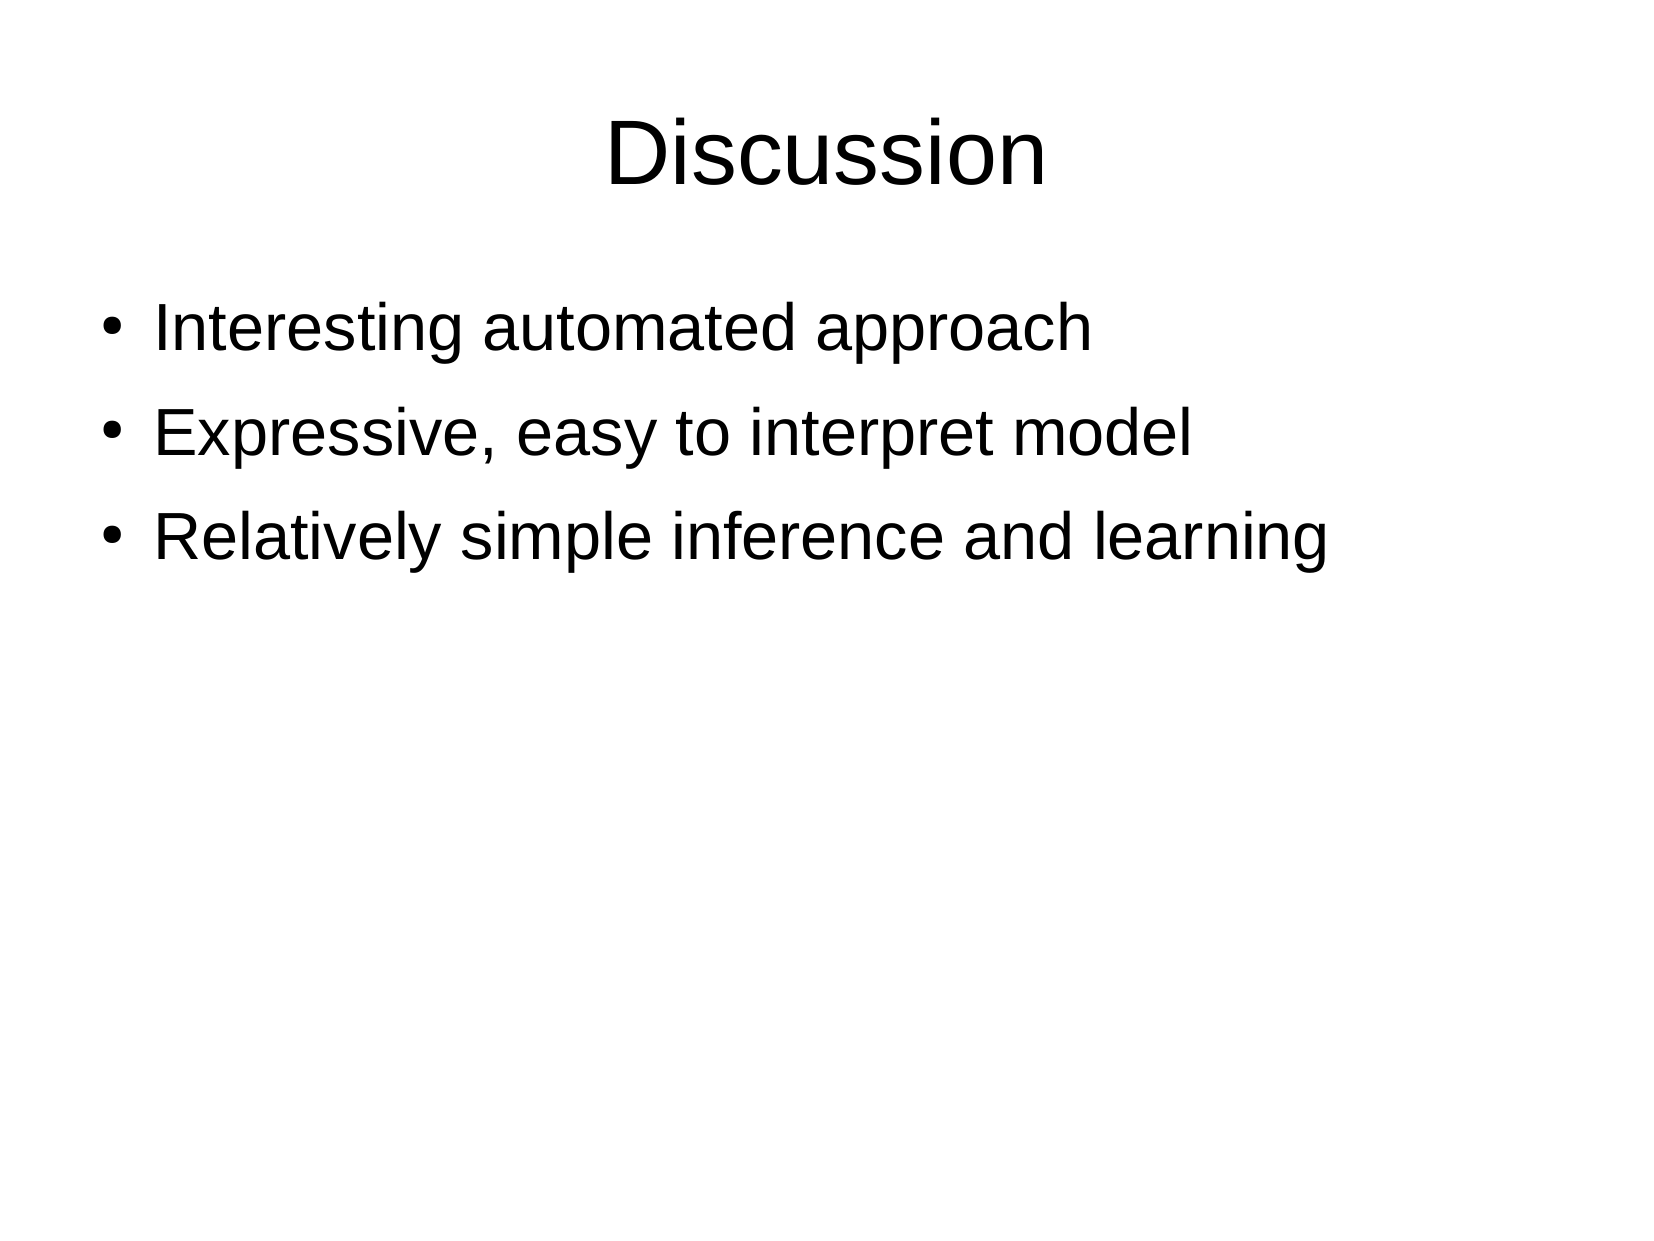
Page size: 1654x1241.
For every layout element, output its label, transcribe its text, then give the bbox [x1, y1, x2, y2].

list Interesting automated approach Expressive, easy to interpret model Relatively simple inference and learning [82, 290, 1538, 1010]
title Discussion [82, 49, 1571, 257]
